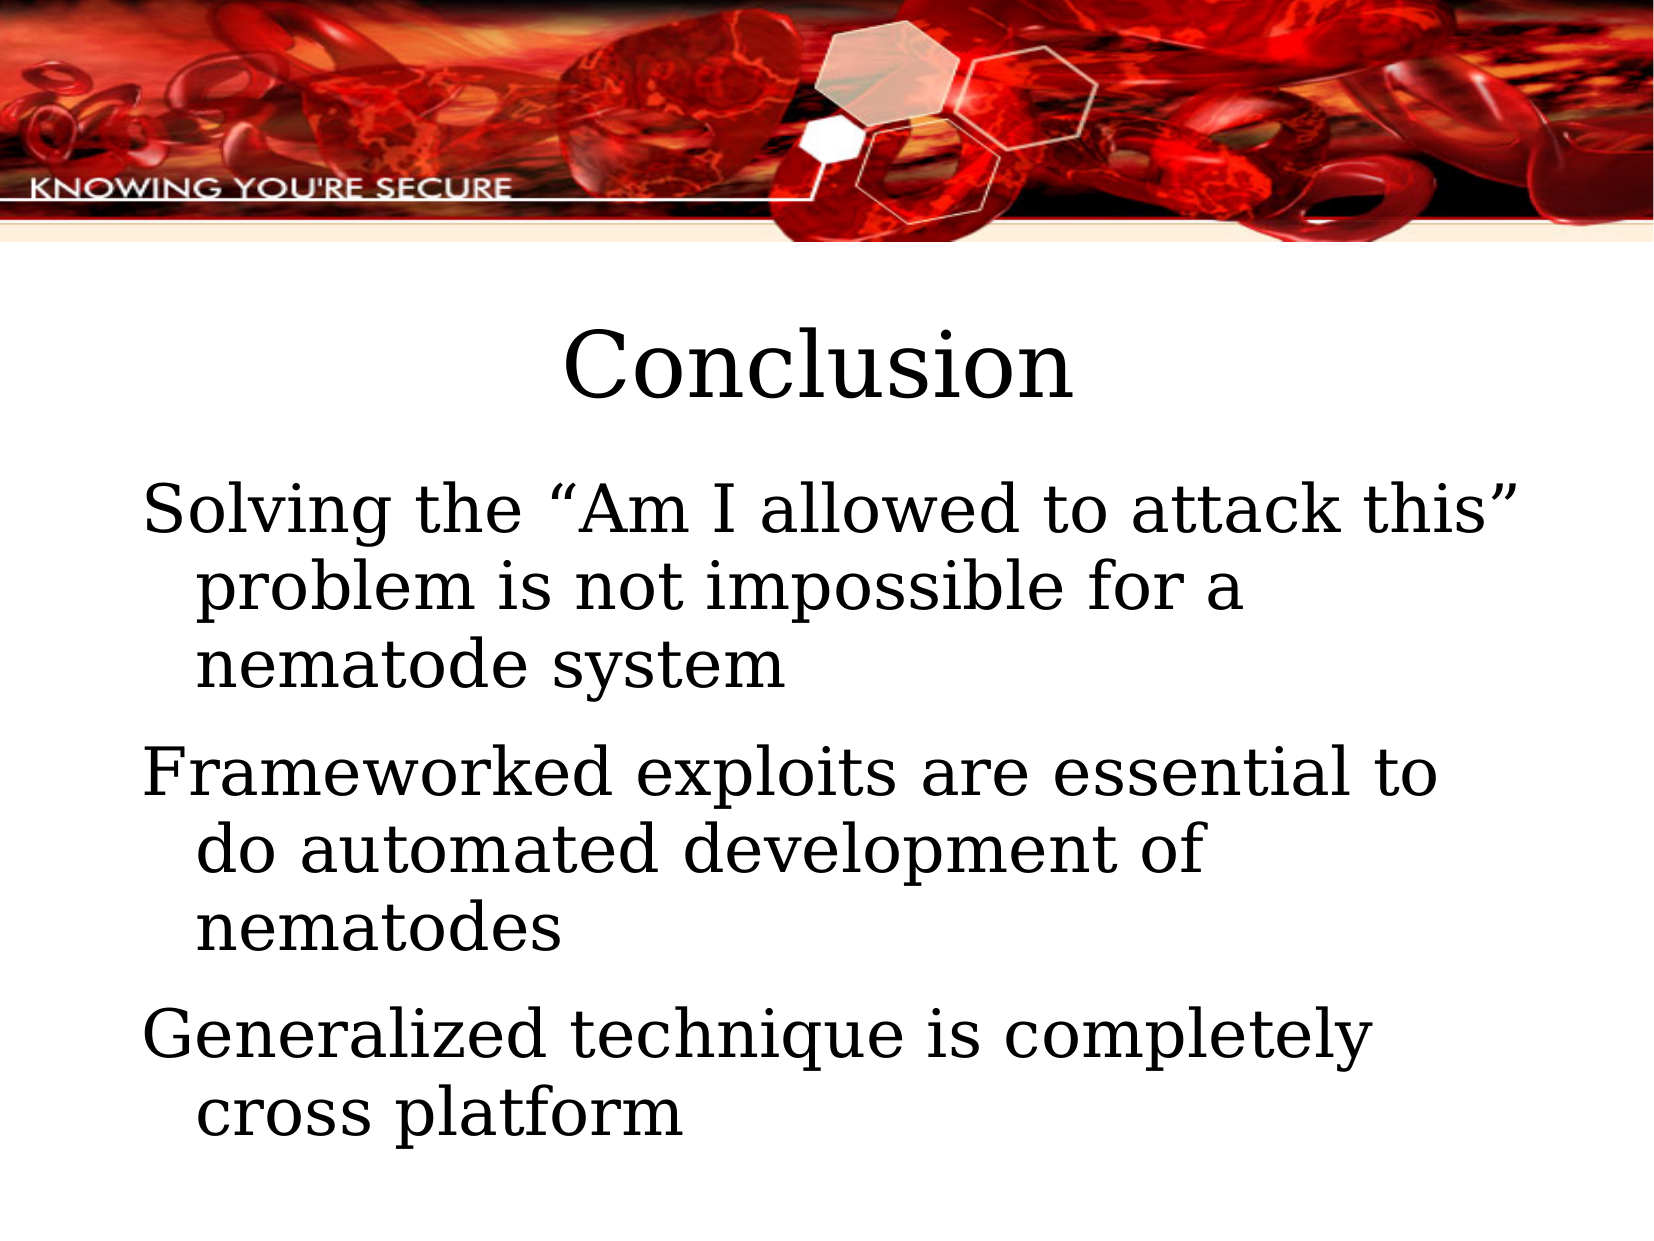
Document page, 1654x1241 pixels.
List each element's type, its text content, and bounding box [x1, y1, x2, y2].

list Solving the “Am I allowed to attack this” problem is not impossible for a nematode system Frameworked exploits are essential to do automated development of nematodes Generalized technique is completely cross platform [124, 470, 1537, 1182]
picture [0, 0, 1654, 242]
title Conclusion [113, 261, 1526, 470]
